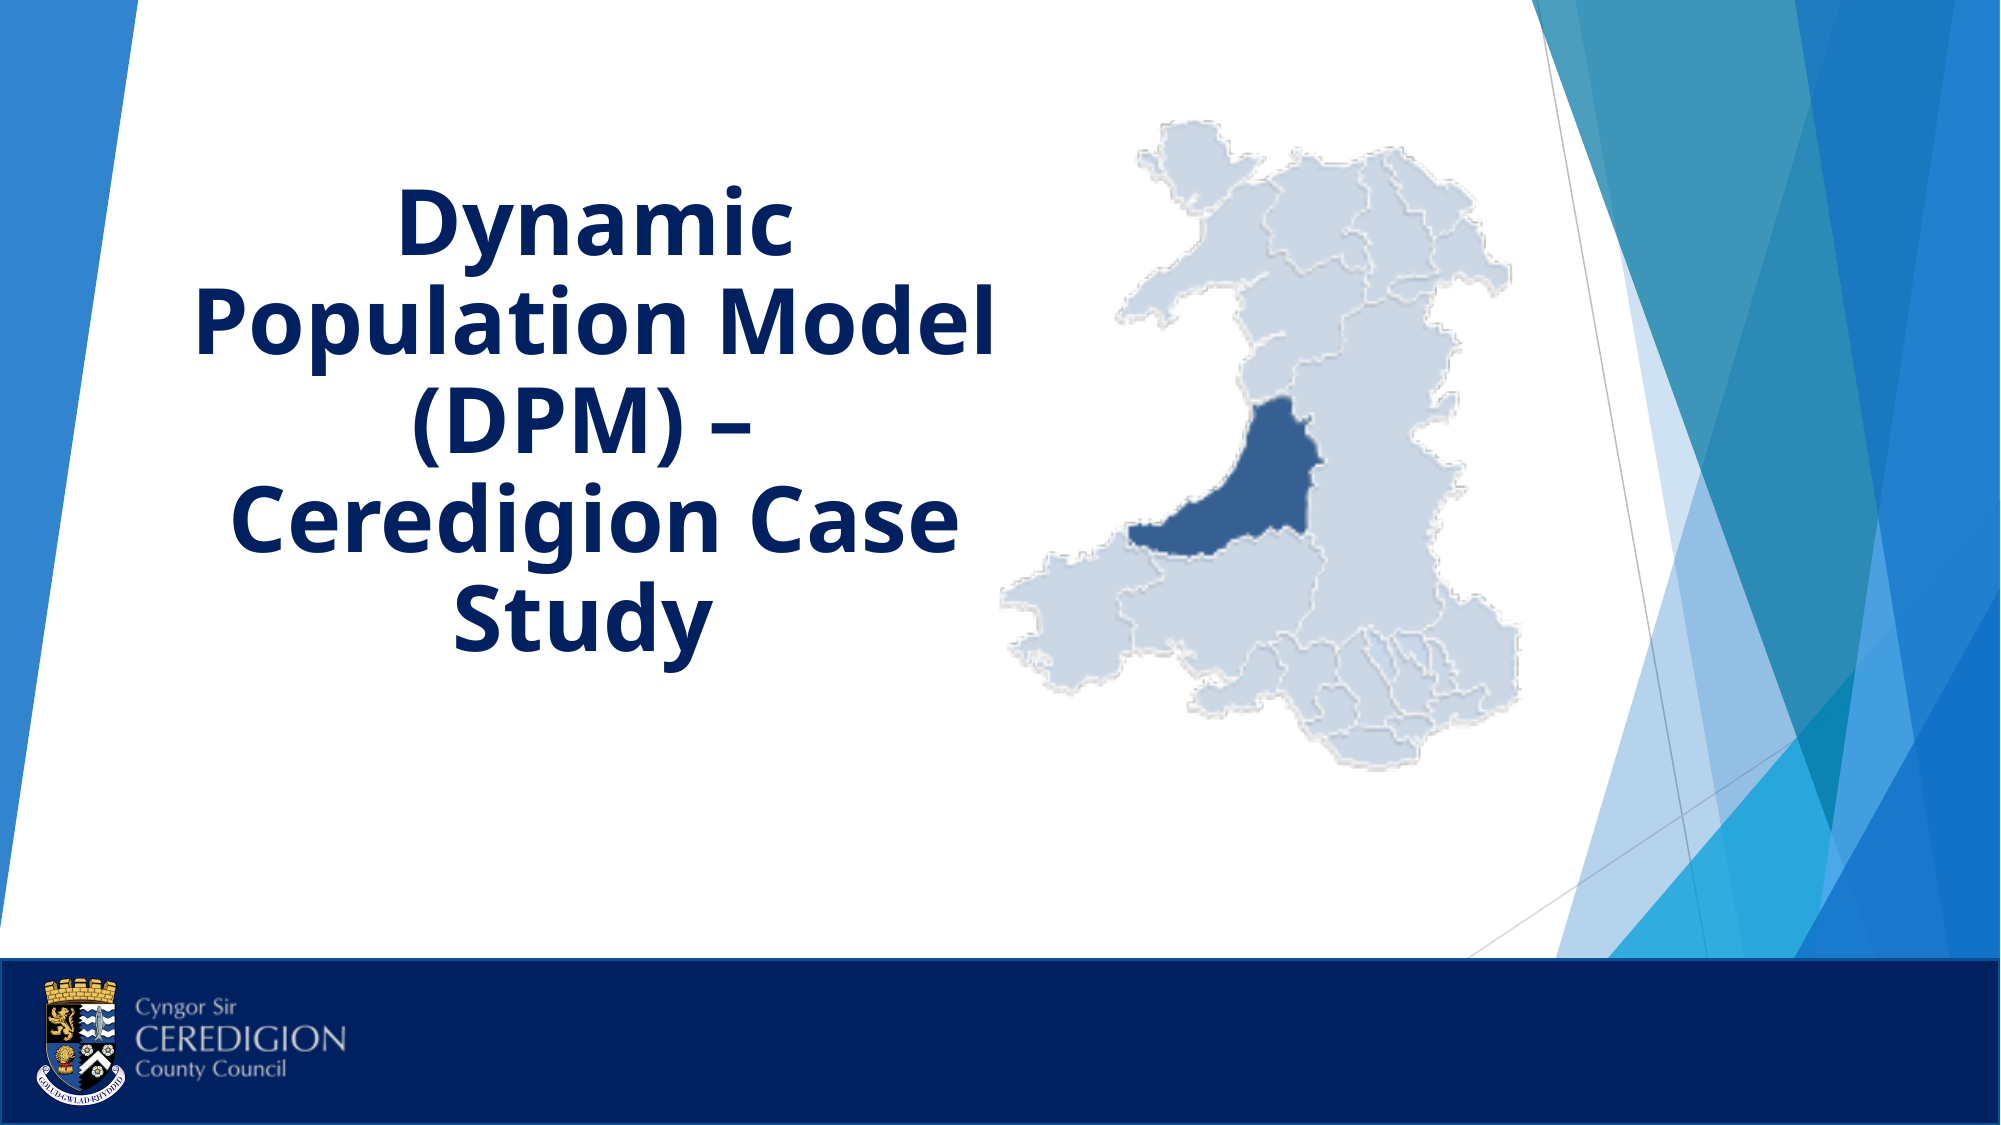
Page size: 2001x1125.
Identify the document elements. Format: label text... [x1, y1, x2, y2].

picture [999, 119, 1522, 772]
picture [36, 978, 353, 1106]
text_box [0, 960, 2000, 1125]
text_box Dynamic Population Model (DPM) – Ceredigion Case Study [131, 71, 1059, 680]
